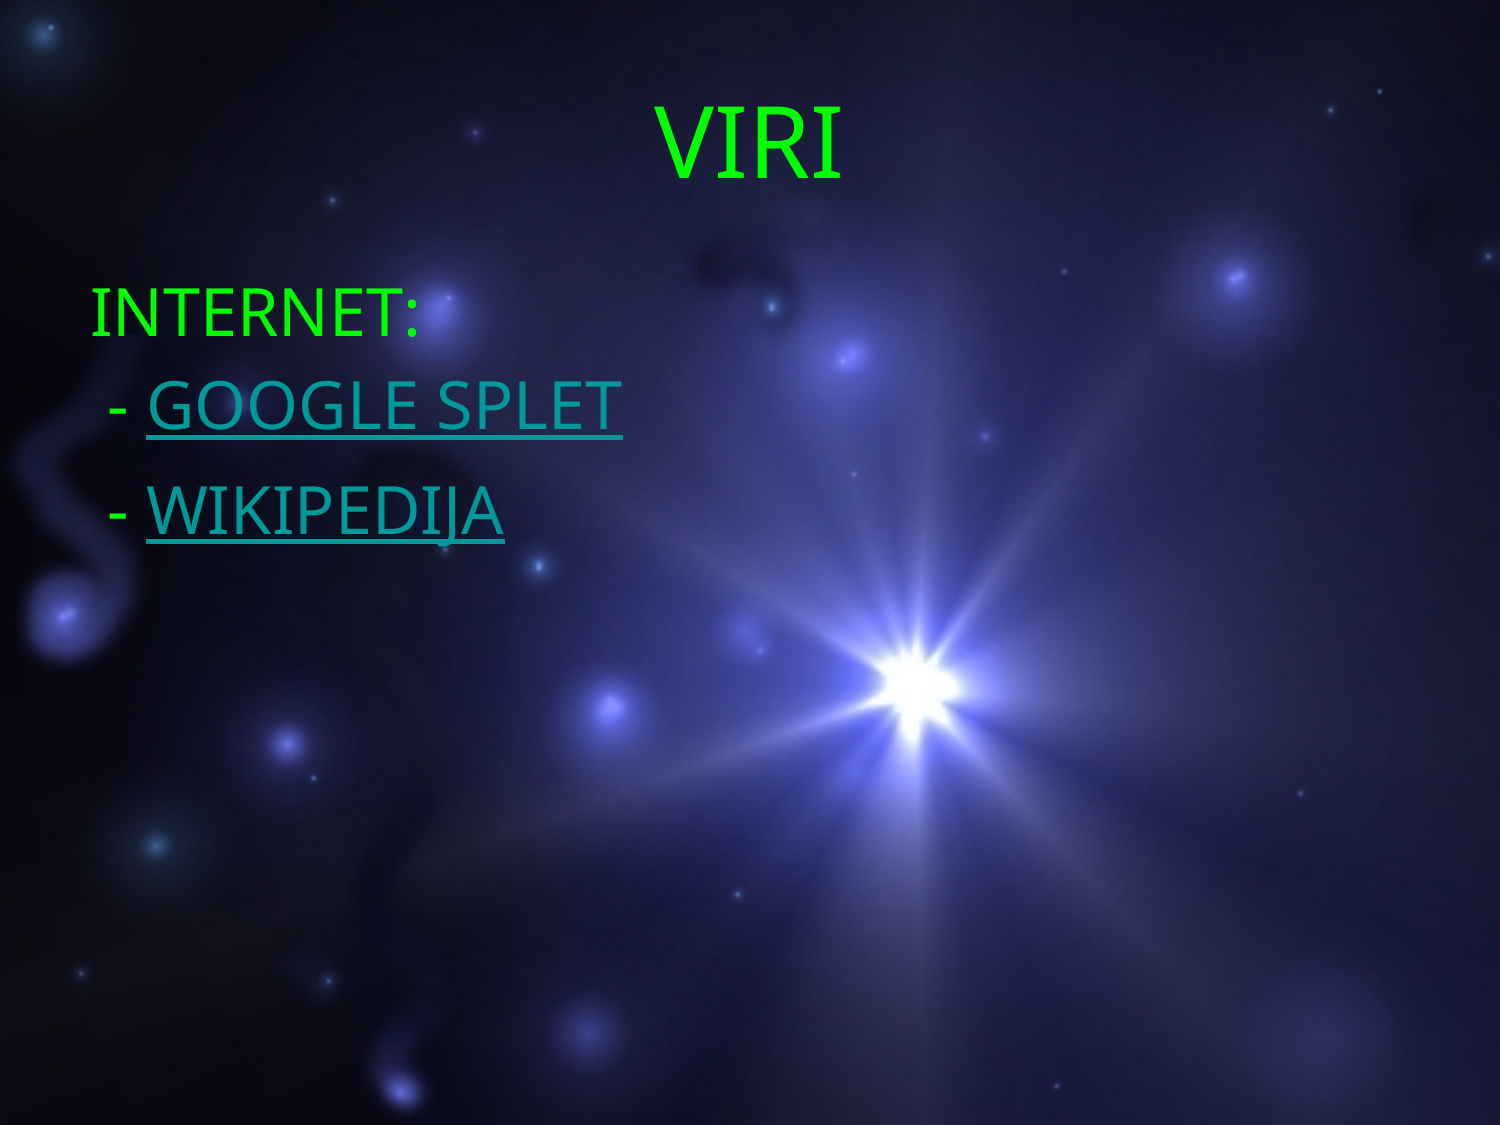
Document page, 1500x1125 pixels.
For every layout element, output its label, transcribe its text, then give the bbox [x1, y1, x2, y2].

picture [0, 0, 1500, 1125]
list INTERNET: - GOOGLE SPLET - WIKIPEDIJA [75, 262, 1425, 1005]
title VIRI [75, 45, 1425, 233]
